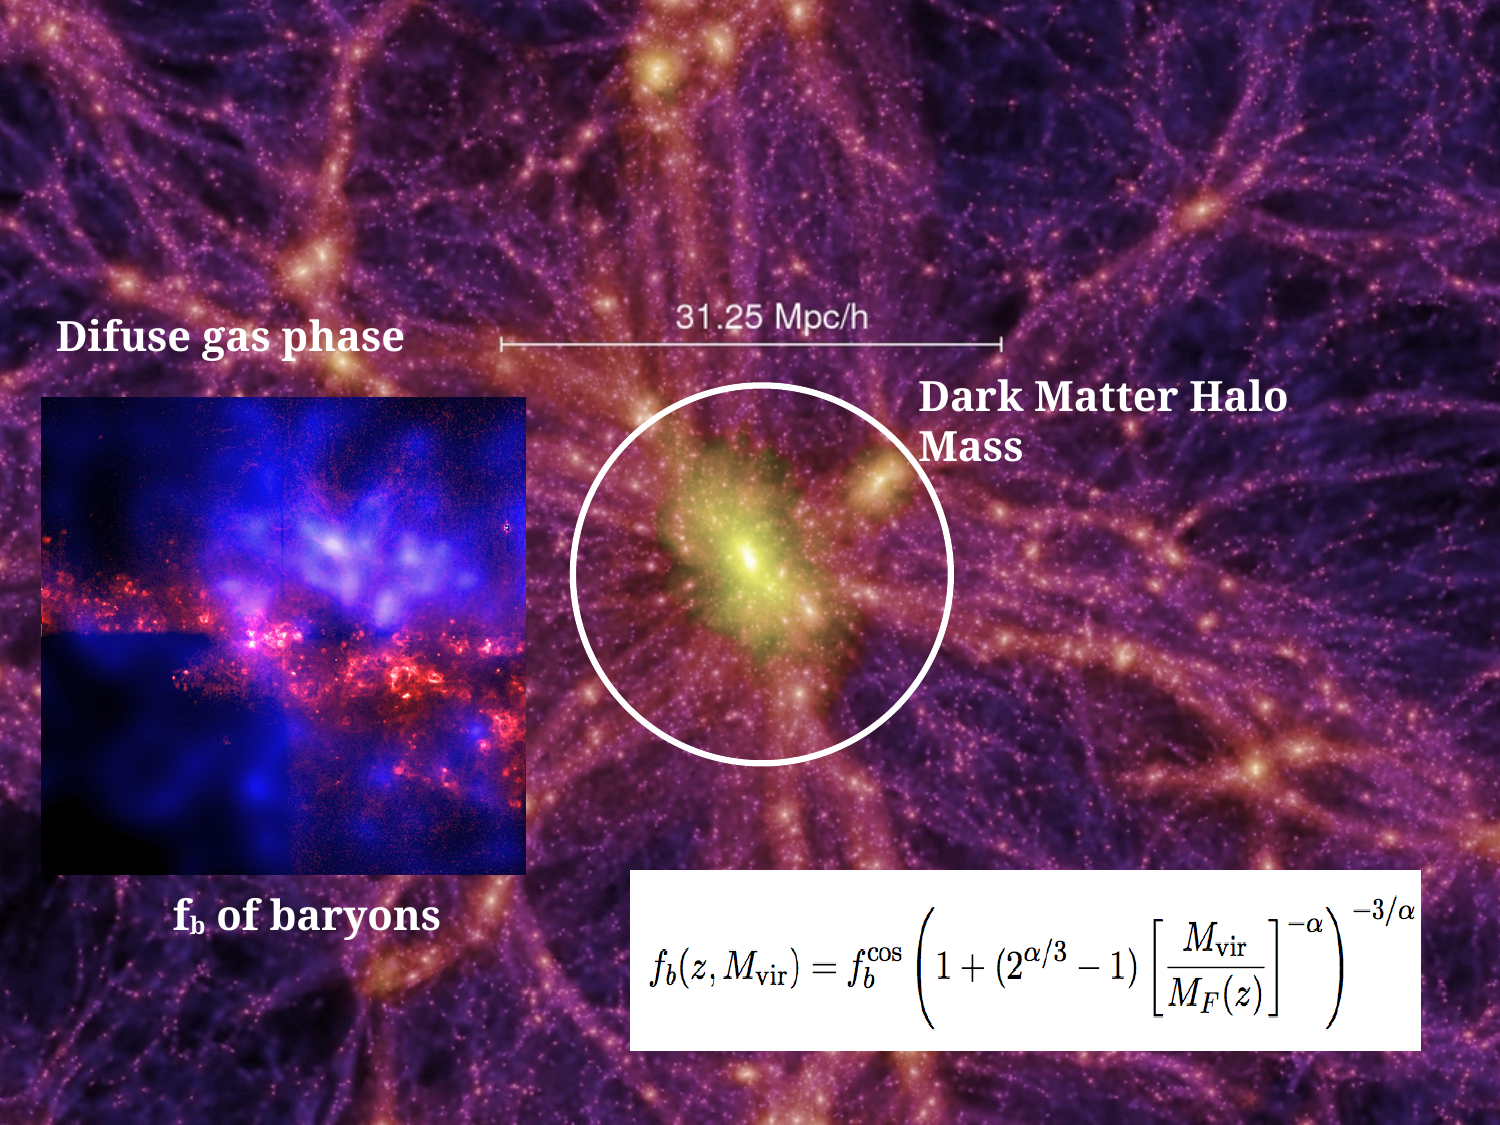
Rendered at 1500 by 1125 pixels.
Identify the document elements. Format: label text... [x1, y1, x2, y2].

text_box Dark Matter Halo Mass [903, 361, 1412, 478]
text_box fb of baryons [53, 881, 562, 948]
picture [0, 0, 1500, 1125]
text_box Difuse gas phase [41, 302, 550, 369]
